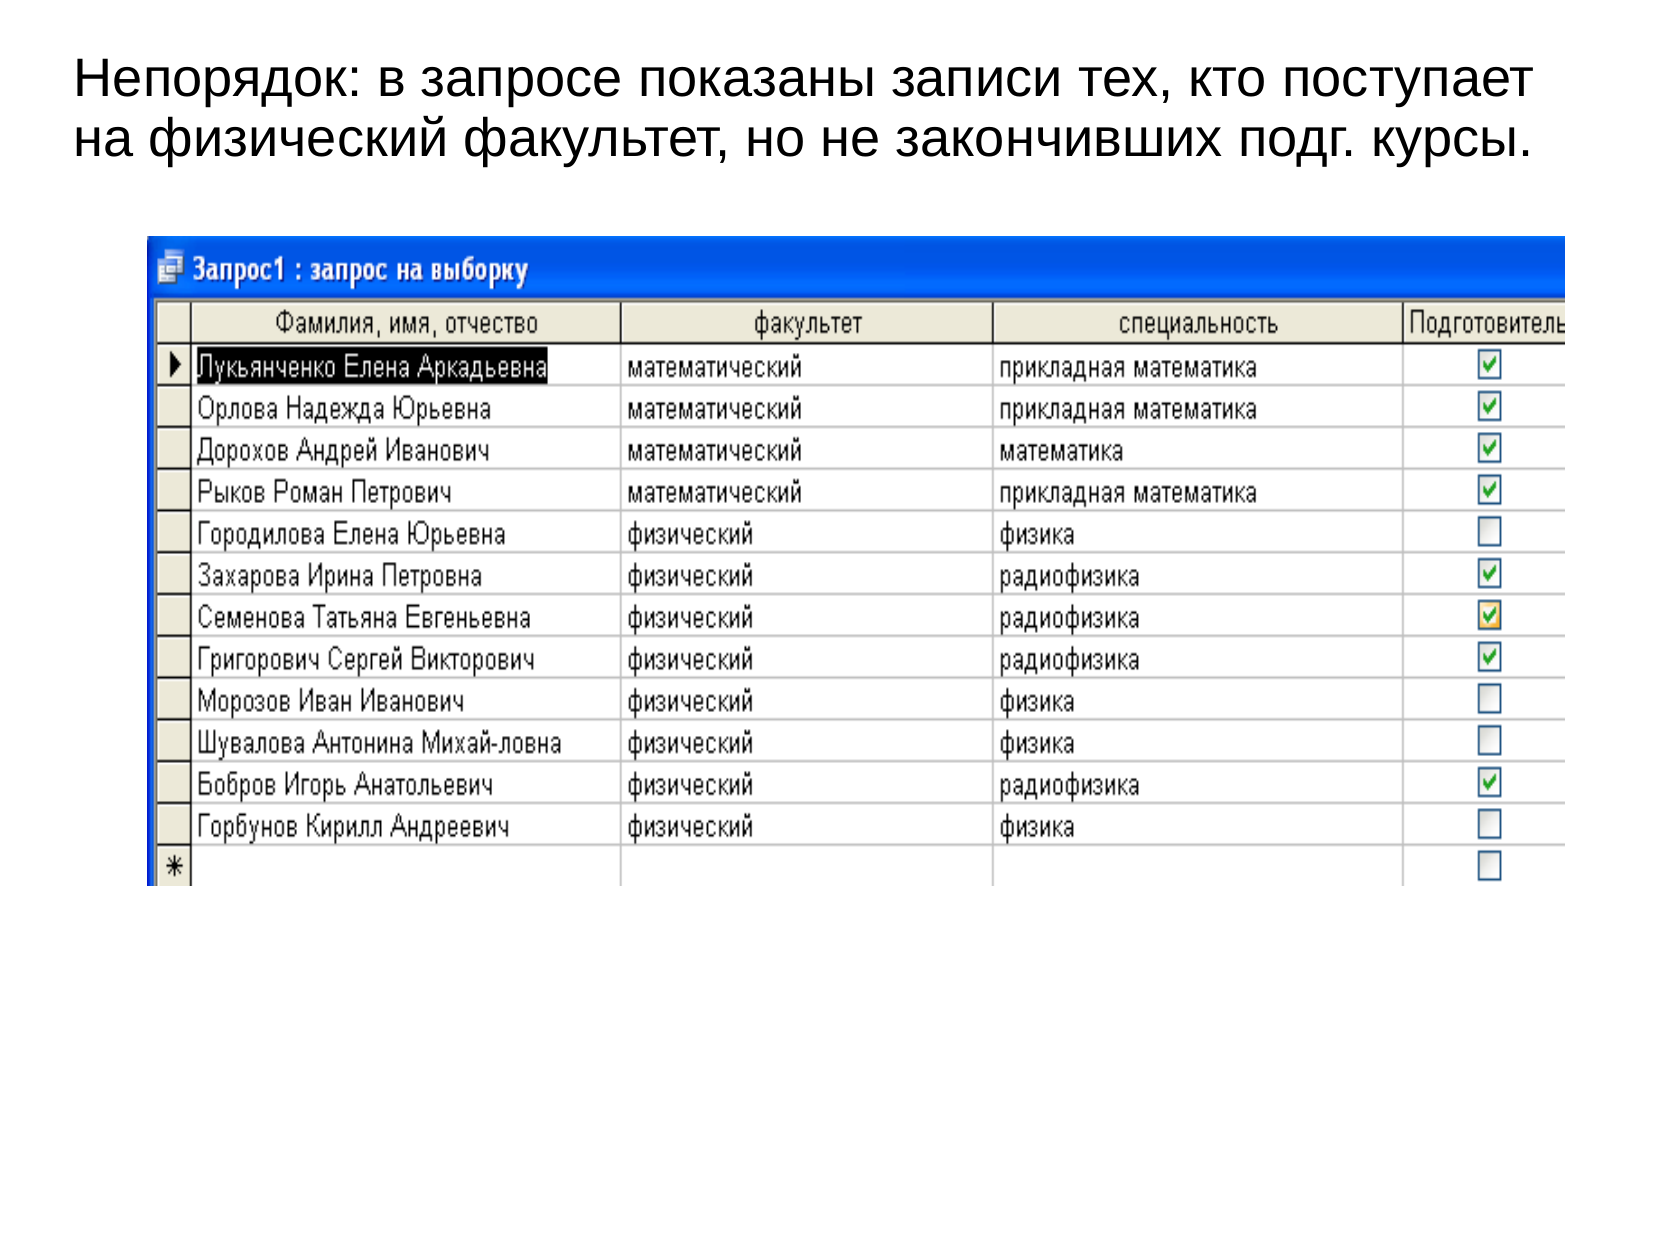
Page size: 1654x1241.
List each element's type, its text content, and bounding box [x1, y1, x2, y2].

text_box Непорядок: в запросе показаны записи тех, кто поступает на физический факультет, но не закончивших подг. курсы. [59, 39, 1595, 176]
picture [147, 236, 1565, 886]
